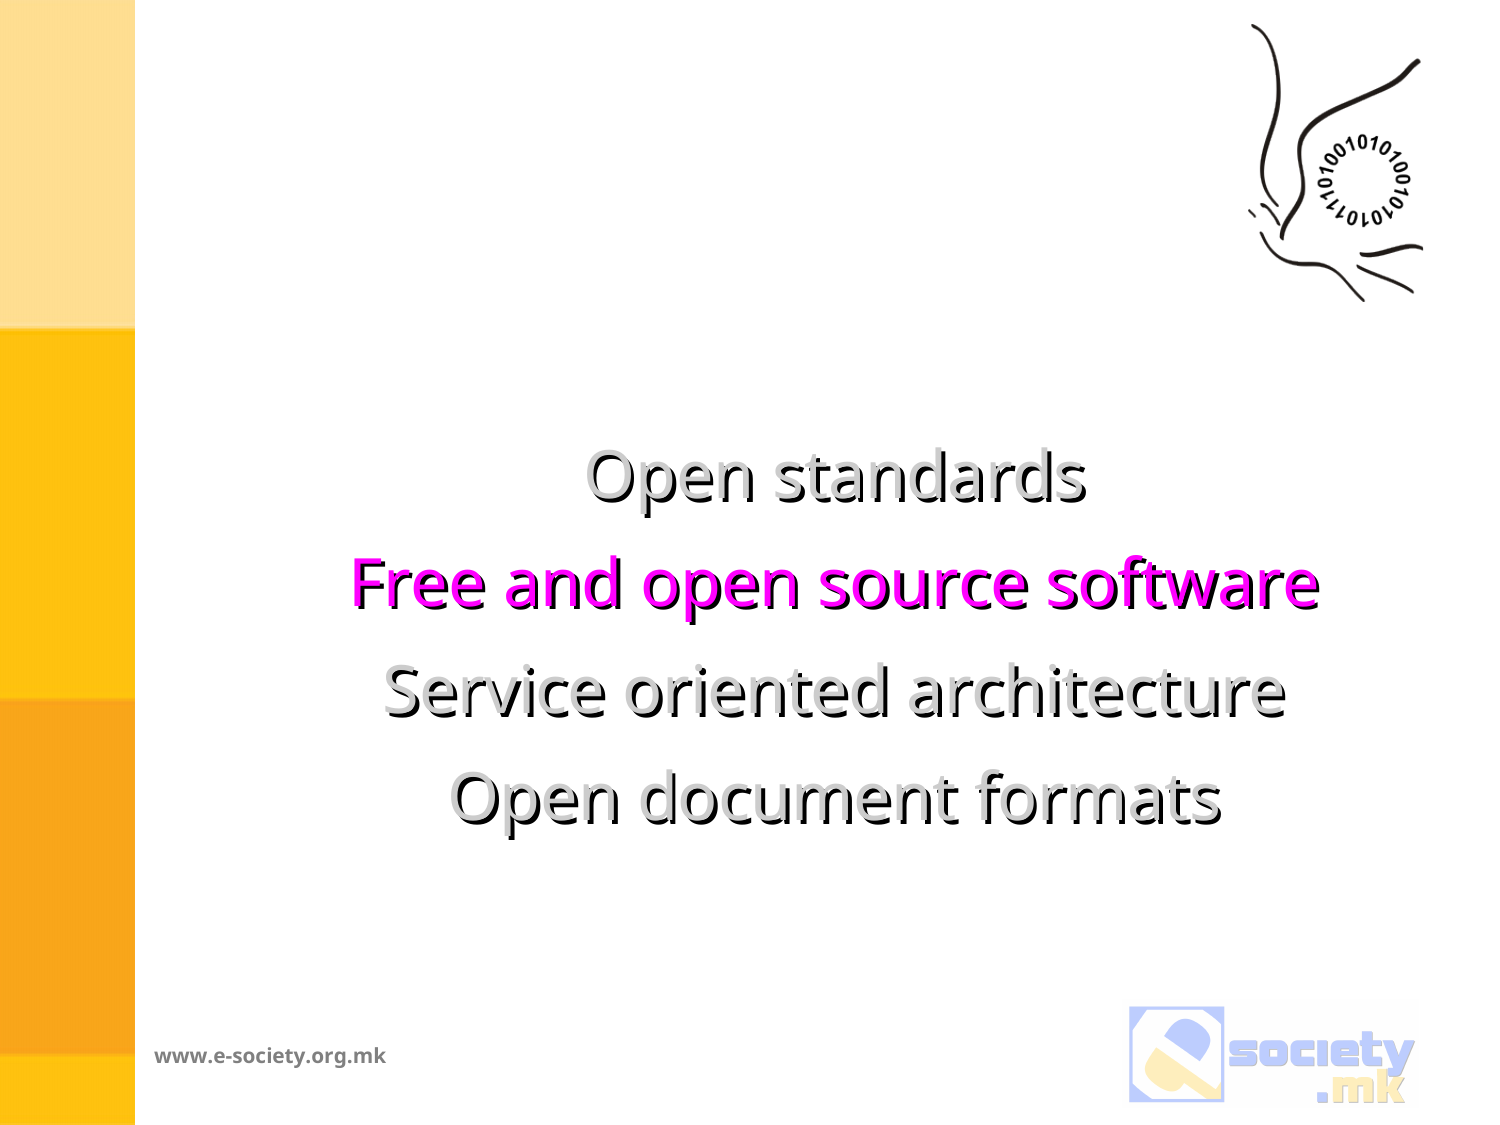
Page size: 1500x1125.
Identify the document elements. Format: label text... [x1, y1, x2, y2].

picture [0, 0, 135, 1125]
subtitle Open standards Free and open source software Service oriented architecture Open document formats [169, 262, 1425, 1006]
picture [1248, 24, 1424, 262]
